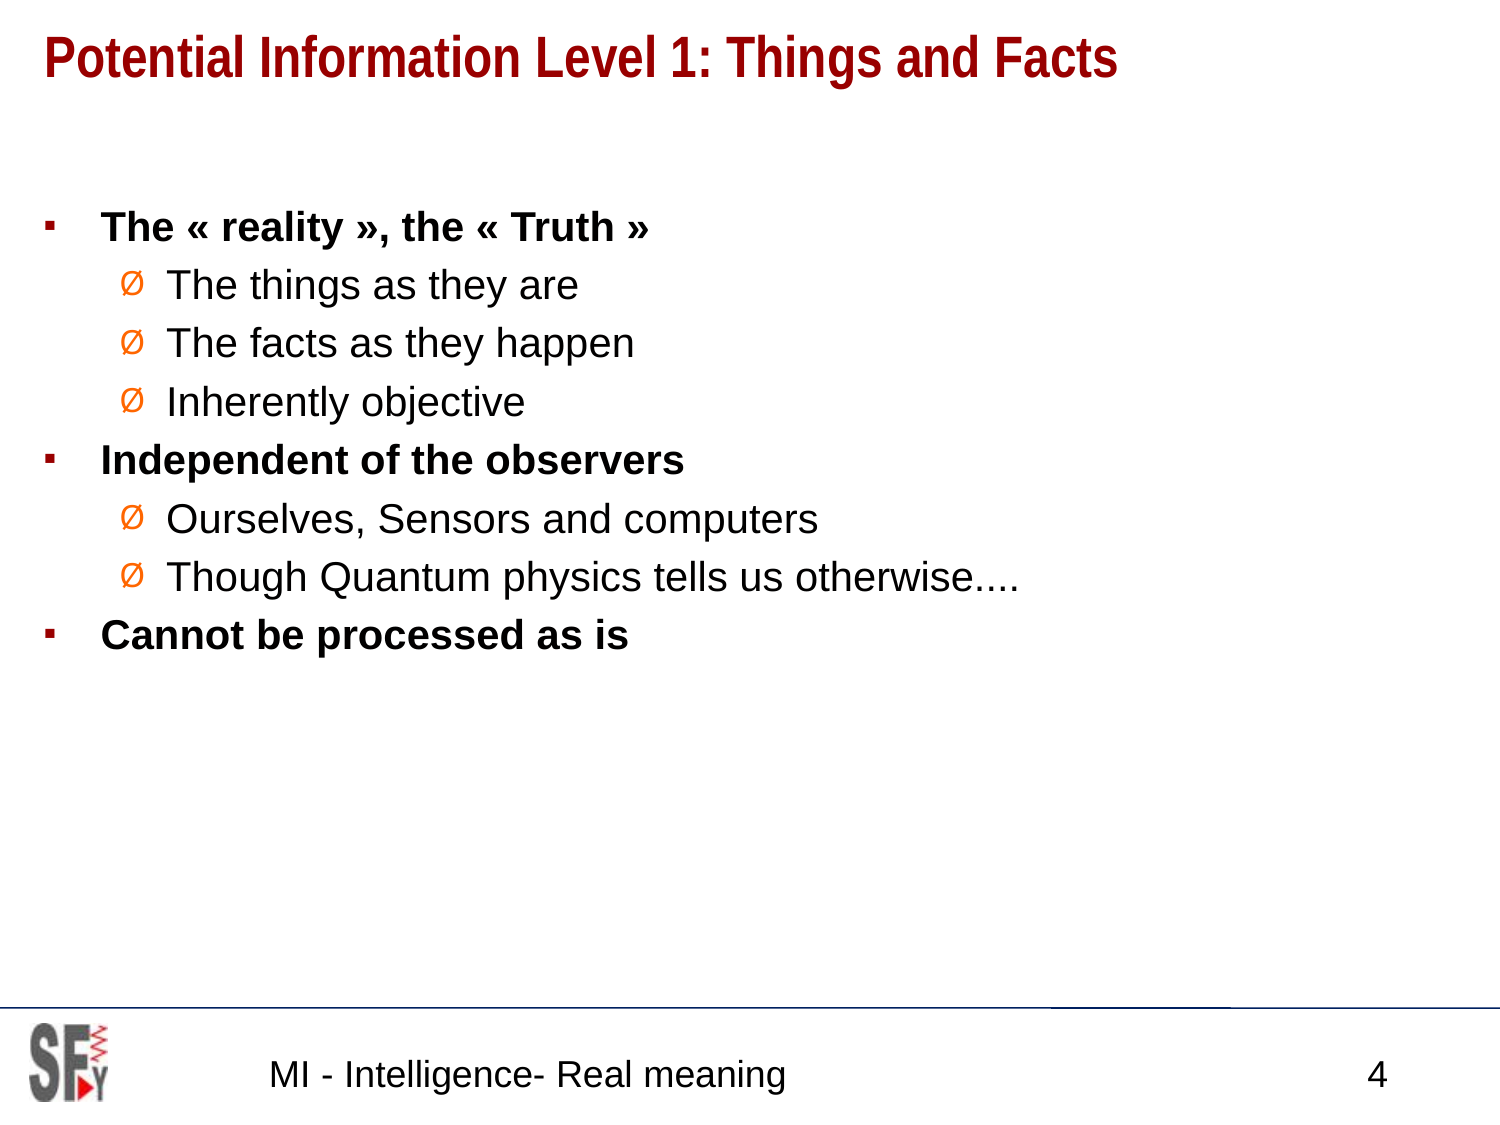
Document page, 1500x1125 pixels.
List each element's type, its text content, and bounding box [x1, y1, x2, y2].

picture [29, 1023, 108, 1102]
list The « reality », the « Truth » The things as they are The facts as they happen Inherently objective Independent of the observers Ourselves, Sensors and computers Though Quantum physics tells us otherwise.... Cannot be processed as is [29, 184, 1471, 988]
title Potential Information Level 1: Things and Facts [29, 12, 1471, 138]
footer MI - Intelligence- Real meaning [253, 1034, 1336, 1103]
slide_number <numéro> [1352, 1034, 1490, 1103]
